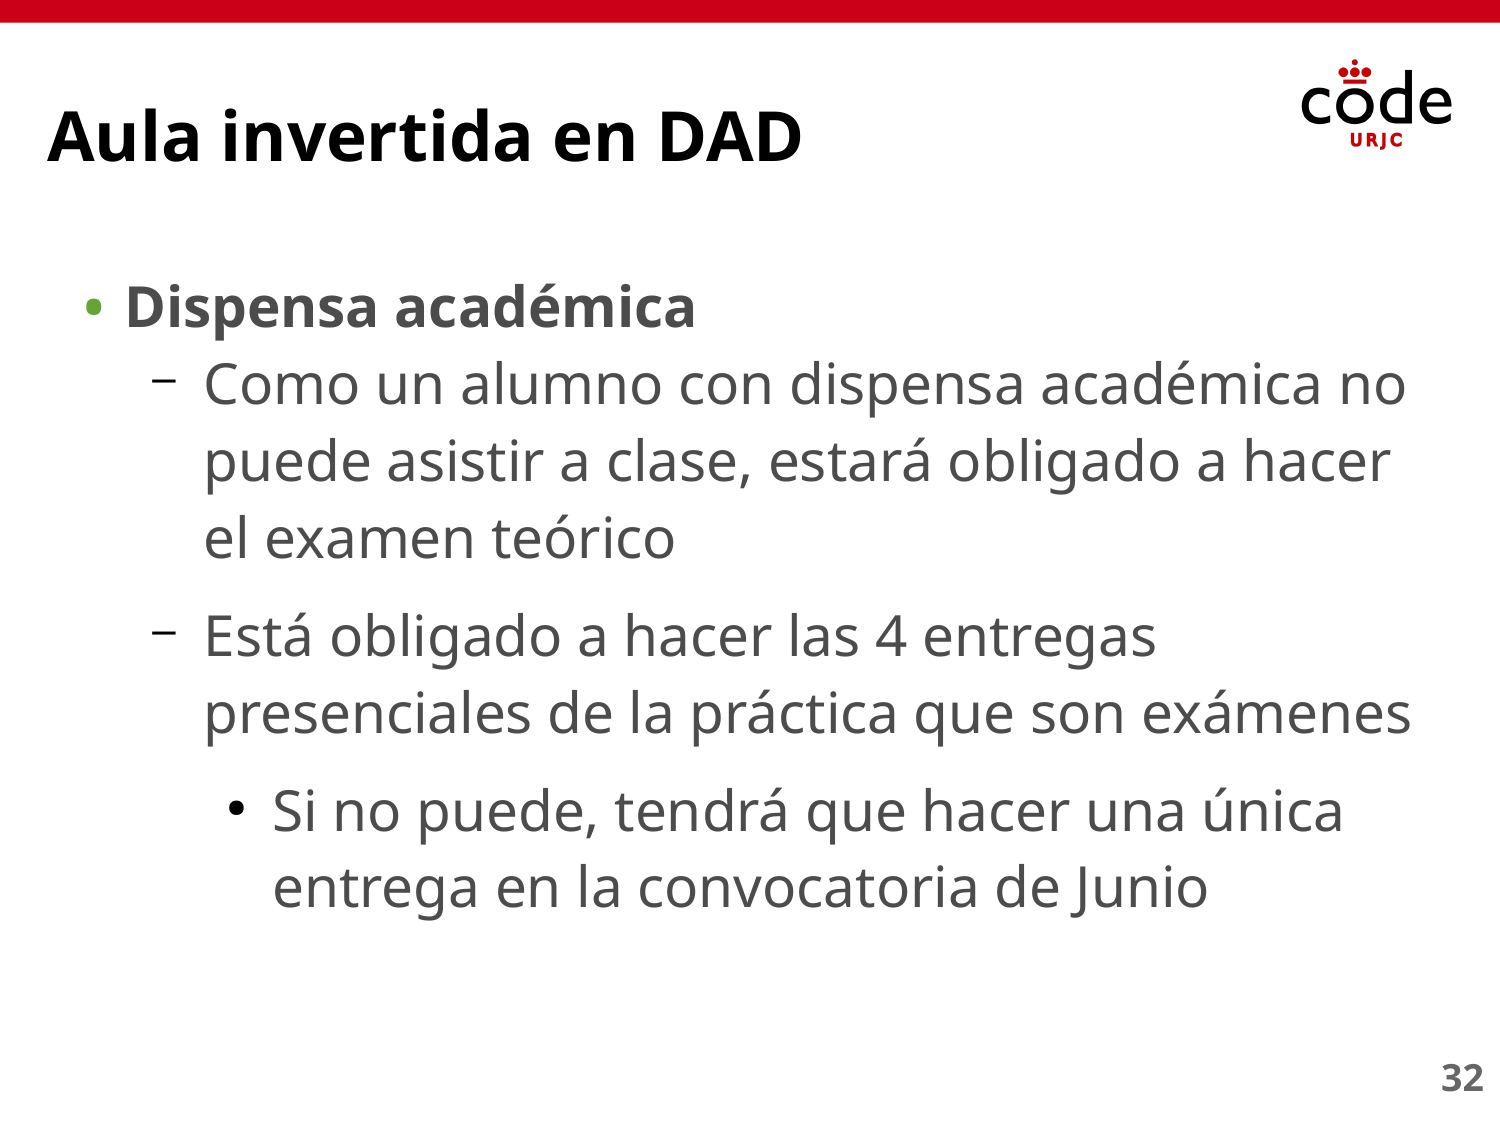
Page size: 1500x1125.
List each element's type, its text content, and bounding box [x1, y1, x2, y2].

title Aula invertida en DAD [32, 79, 1383, 189]
list Dispensa académica Como un alumno con dispensa académica no puede asistir a clase, estará obligado a hacer el examen teórico Está obligado a hacer las 4 entregas presenciales de la práctica que son exámenes Si no puede, tendrá que hacer una única entrega en la convocatoria de Junio [51, 259, 1436, 1013]
picture [1284, 50, 1468, 161]
